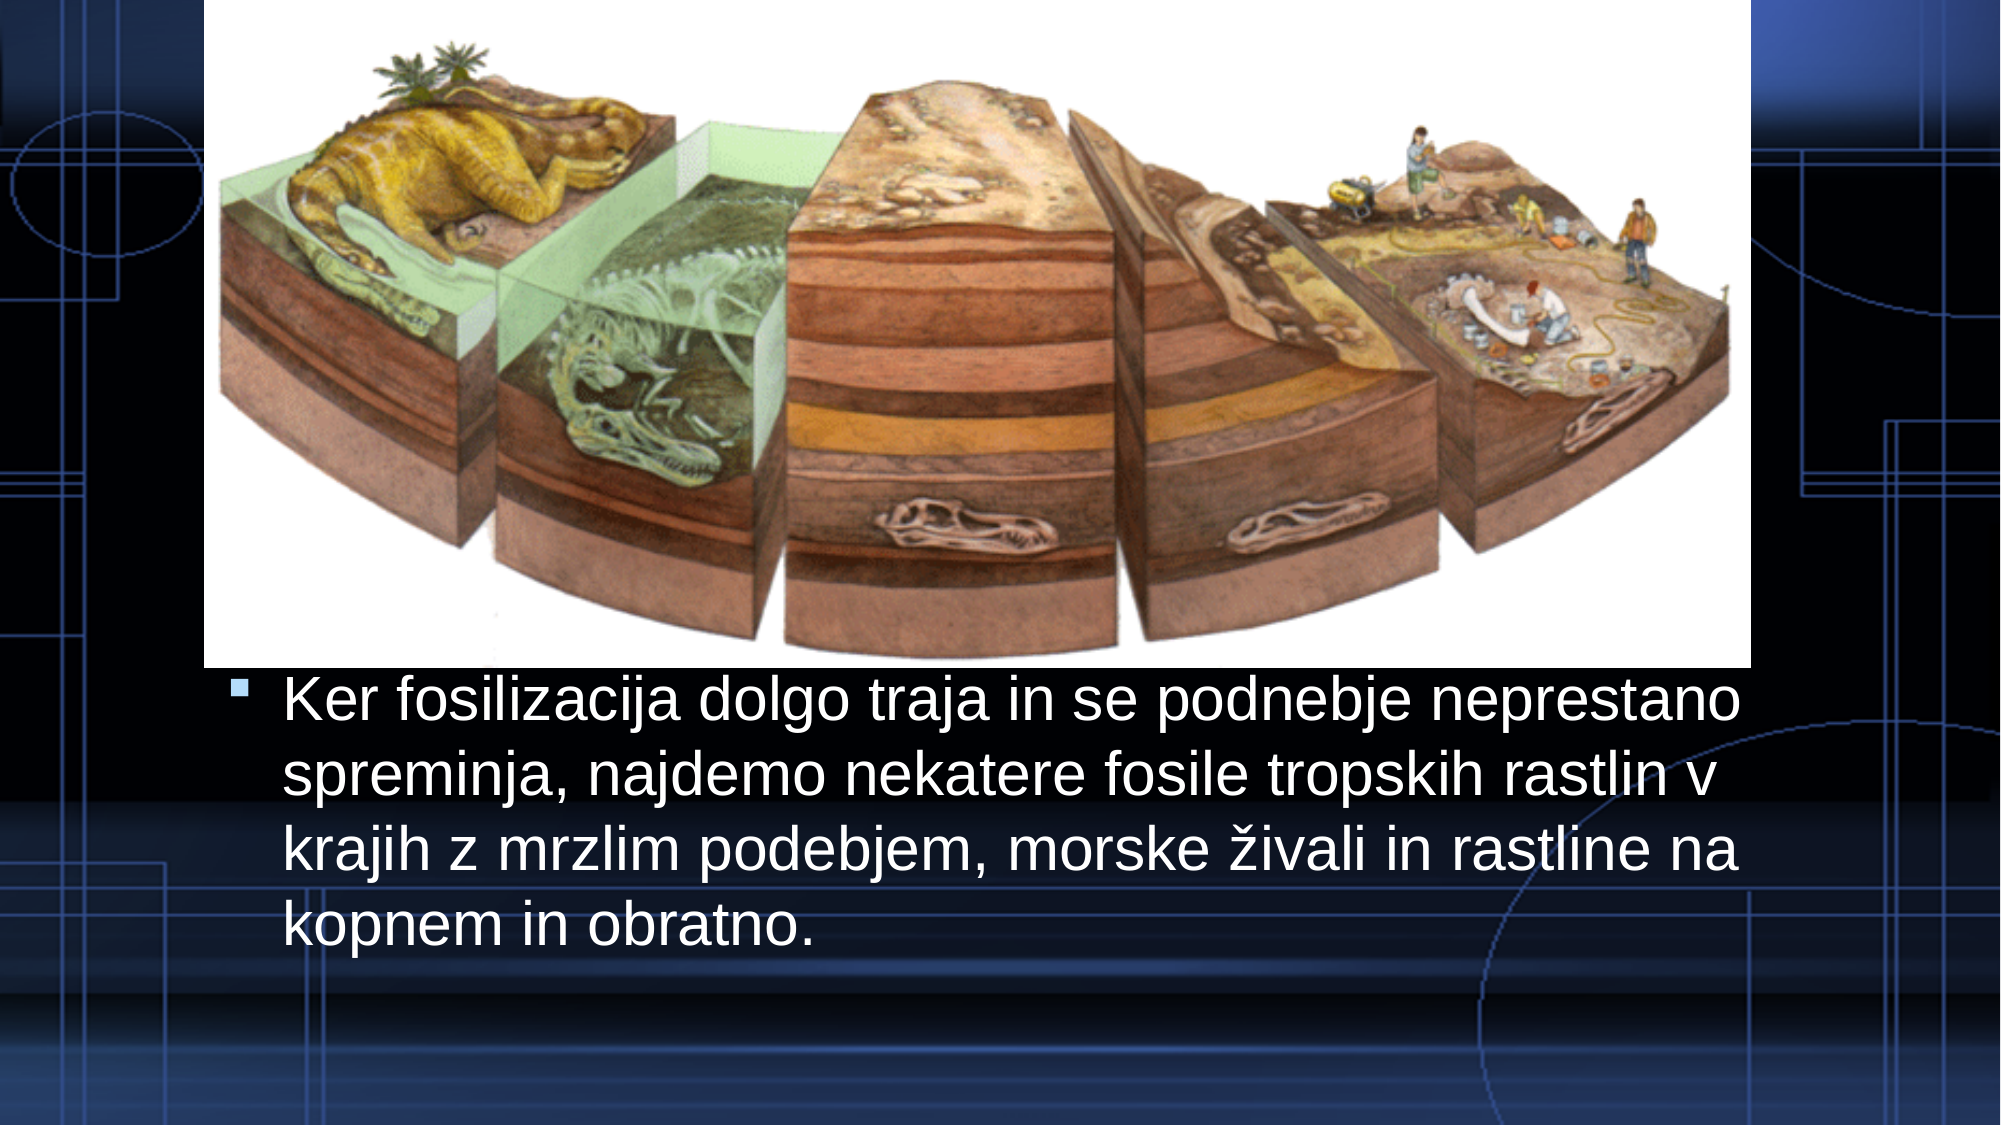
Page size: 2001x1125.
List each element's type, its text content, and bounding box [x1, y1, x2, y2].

picture [0, 0, 2001, 1125]
title SPREMINJANJE V KAMNINO [200, 84, 204, 235]
title SPREMINJANJE V KAMNINO [1751, 84, 1900, 235]
list Takemu pojavu pravimo fosilizacija ali okamnitev Začne se, ko pesek ali mulj prekrije mrtev organizem. Mehki deli telesa zgnijejo ali strohnijo, trdi deli pa se fosilizirajo Ker fosilizacija dolgo traja in se podnebje neprestano spreminja, najdemo nekatere fosile tropskih rastlin v krajih z mrzlim podebjem, morske živali in rastline na kopnem in obratno. [200, 292, 1900, 1043]
